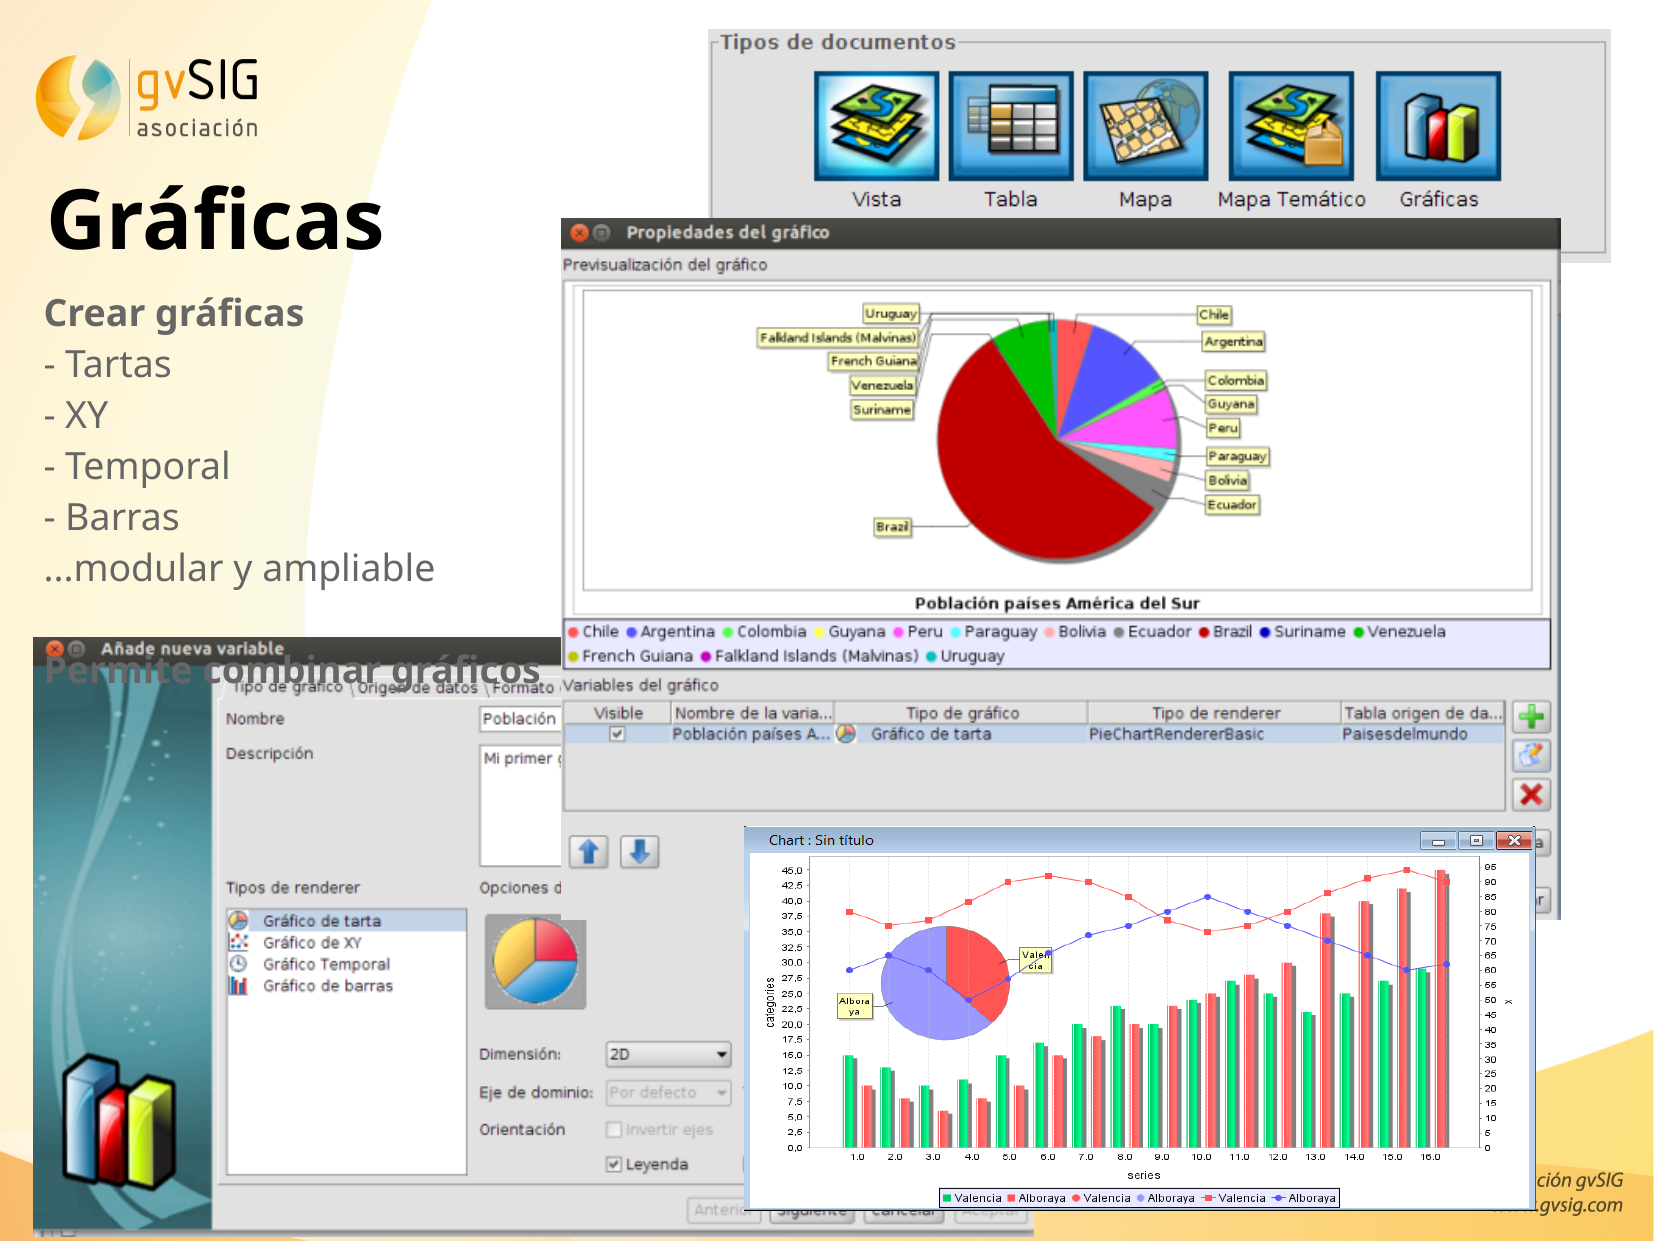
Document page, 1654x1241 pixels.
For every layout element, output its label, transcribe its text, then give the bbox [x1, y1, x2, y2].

picture [0, 0, 1654, 1241]
title Gráficas [46, 170, 708, 265]
text_box Crear gráficas - Tartas - XY - Temporal - Barras ...modular y ampliable Permite combinar gráficos [28, 279, 1099, 869]
